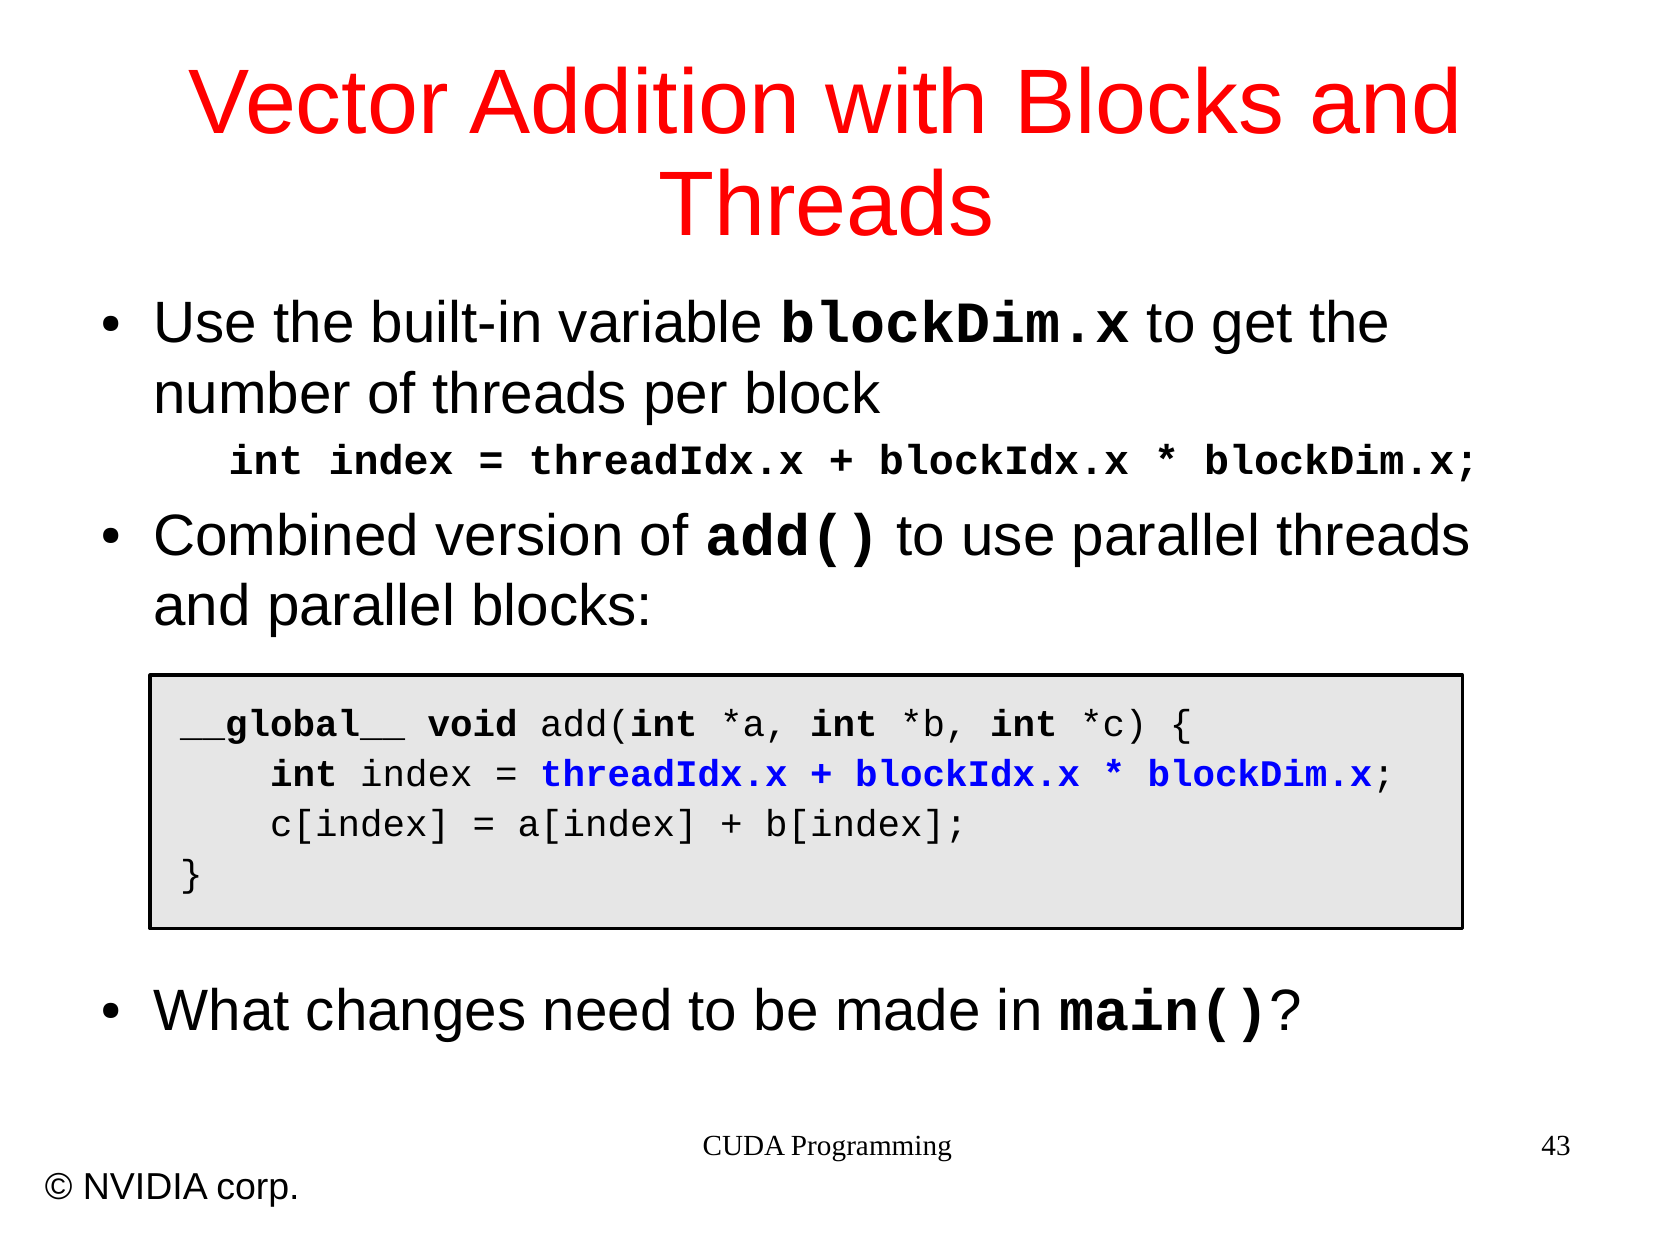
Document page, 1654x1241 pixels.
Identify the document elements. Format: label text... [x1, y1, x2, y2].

text_box __global__ void add(int *a, int *b, int *c) { int index = threadIdx.x + blockIdx.x * blockDim.x; c[index] = a[index] + b[index]; } [150, 675, 1463, 929]
title Vector Addition with Blocks and Threads [82, 49, 1571, 257]
list Use the built-in variable blockDim.x to get the number of threads per block int index = threadIdx.x + blockIdx.x * blockDim.x; Combined version of add() to use parallel threads and parallel blocks: What changes need to be made in main()? [82, 290, 1571, 1109]
text_box © NVIDIA corp. [30, 1158, 331, 1216]
